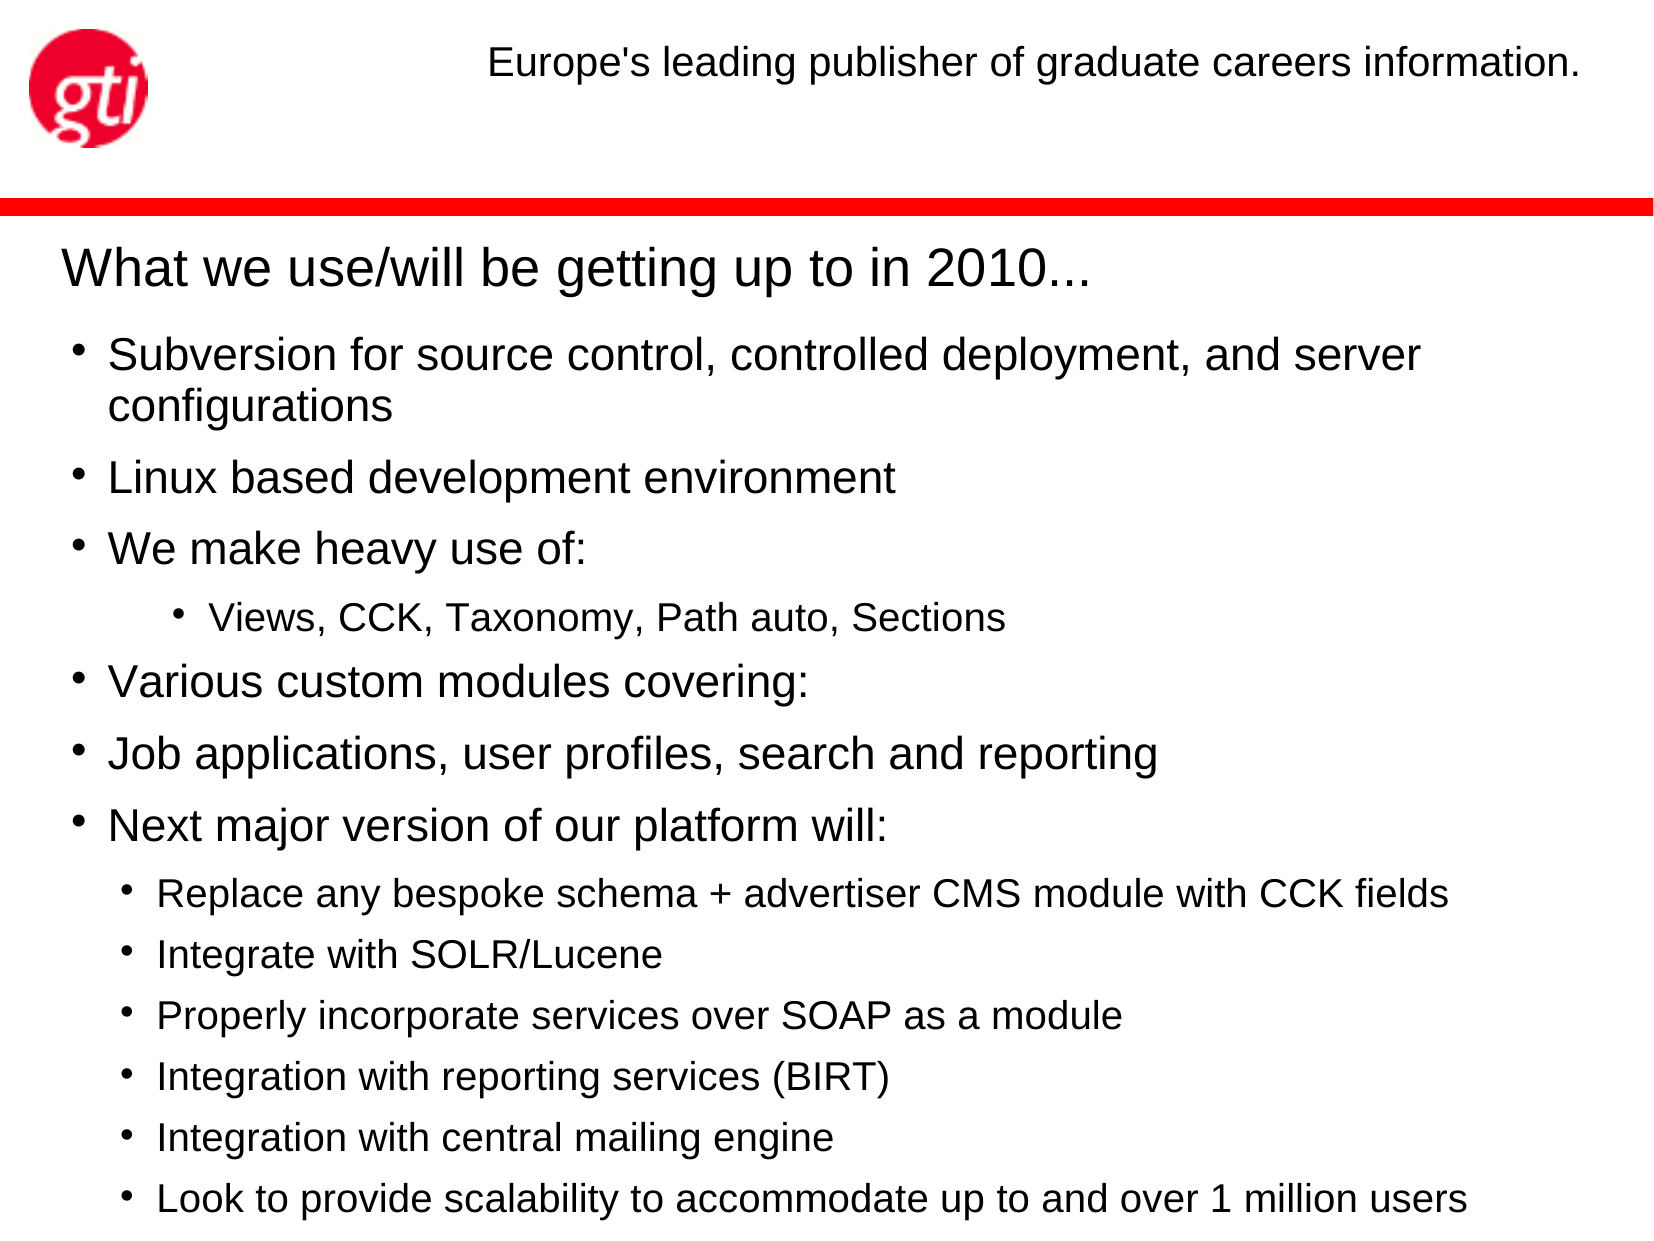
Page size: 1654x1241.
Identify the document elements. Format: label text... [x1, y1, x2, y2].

text_box What we use/will be getting up to in 2010... [47, 225, 1625, 325]
text_box Europe's leading publisher of graduate careers information. [472, 29, 1597, 91]
picture [29, 29, 148, 148]
list Subversion for source control, controlled deployment, and server configurations Linux based development environment We make heavy use of: Views, CCK, Taxonomy, Path auto, Sections Various custom modules covering: Job applications, user profiles, search and reporting Next major version of our platform will: Replace any bespoke schema + advertiser CMS module with CCK fields Integrate with SOLR/Lucene Properly incorporate services over SOAP as a module Integration with reporting services (BIRT) Integration with central mailing engine Look to provide scalability to accommodate up to and over 1 million users [59, 325, 1548, 1241]
